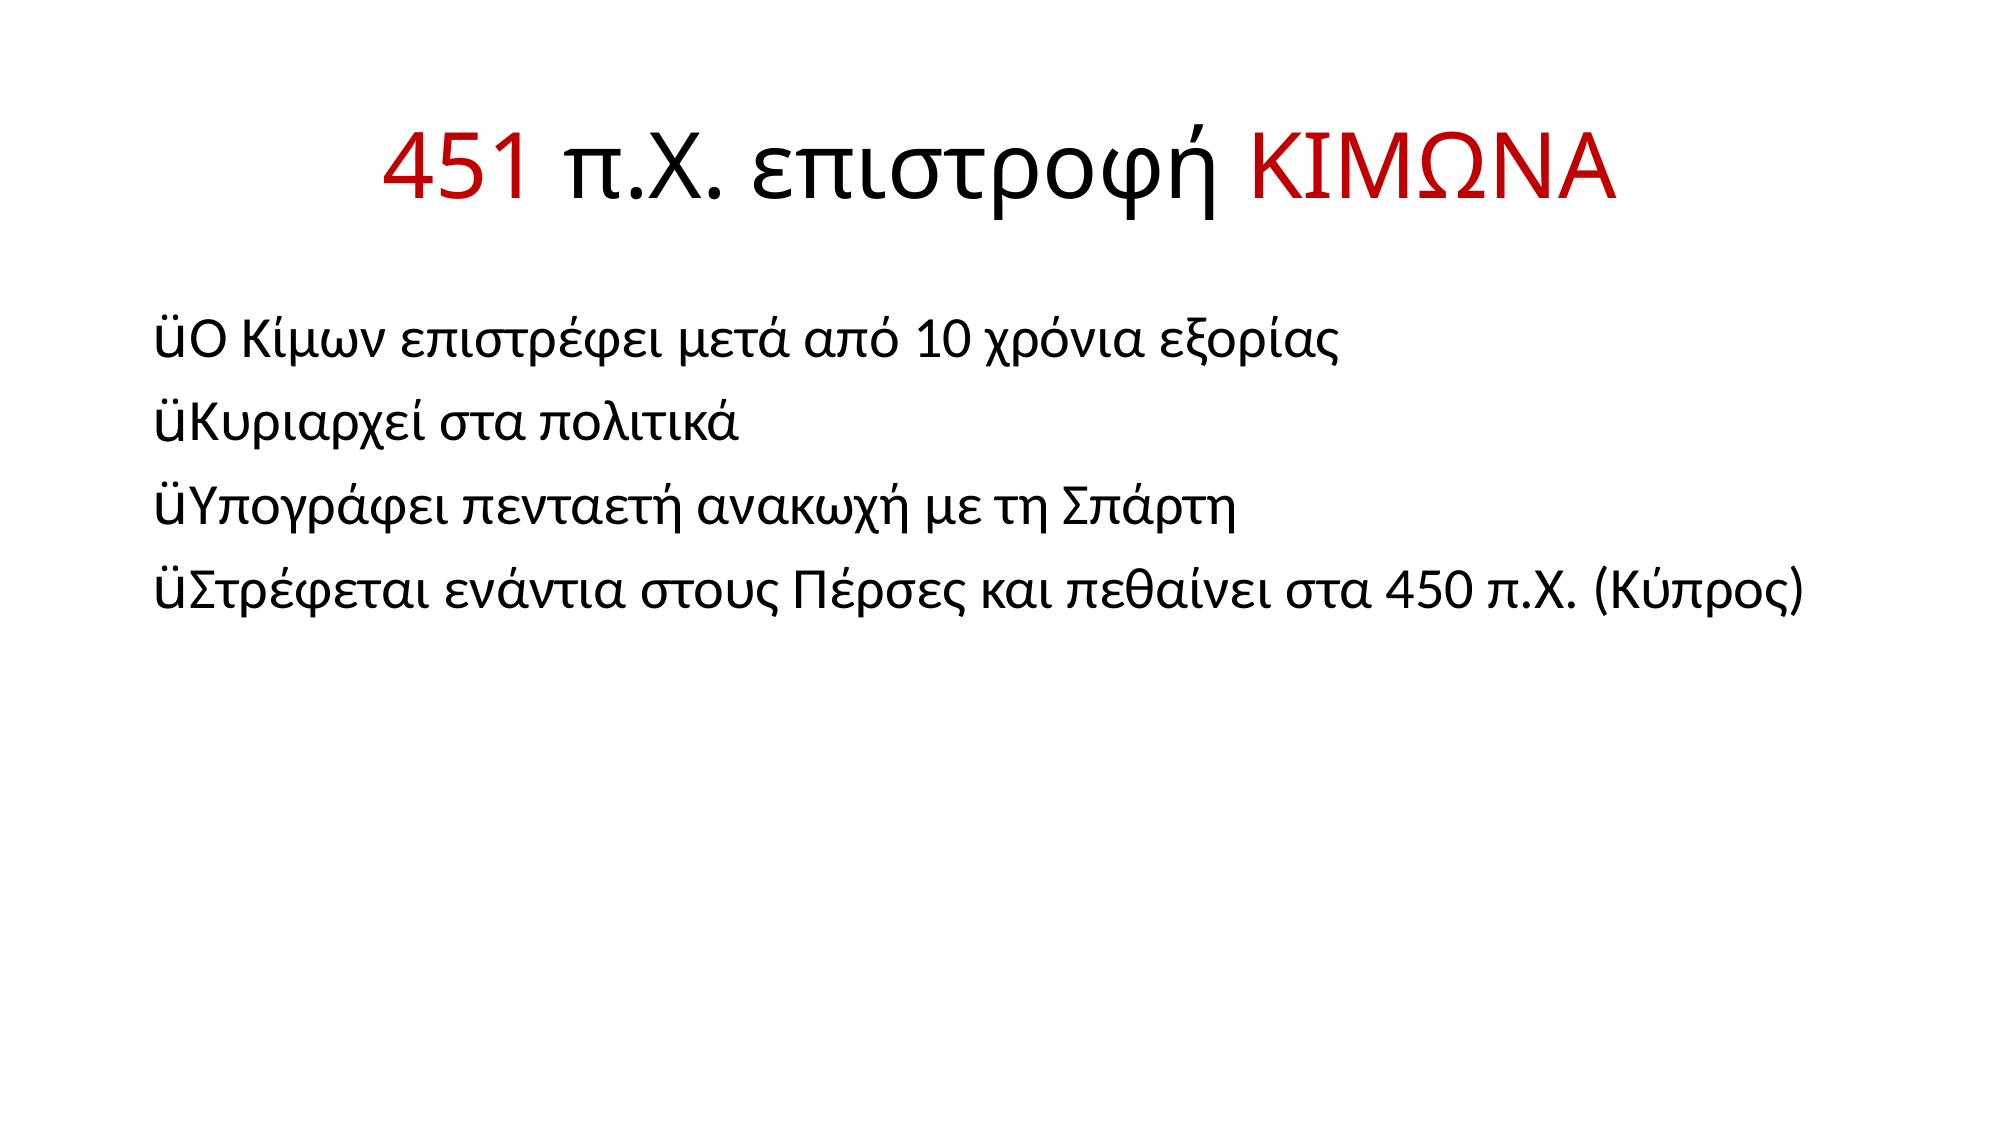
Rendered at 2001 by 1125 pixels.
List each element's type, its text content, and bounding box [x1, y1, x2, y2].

title 451 π.Χ. επιστροφή ΚΙΜΩΝΑ [137, 59, 1863, 278]
list Ο Κίμων επιστρέφει μετά από 10 χρόνια εξορίας Κυριαρχεί στα πολιτικά Υπογράφει πενταετή ανακωχή με τη Σπάρτη Στρέφεται ενάντια στους Πέρσες και πεθαίνει στα 450 π.Χ. (Κύπρος) [137, 299, 1863, 1014]
